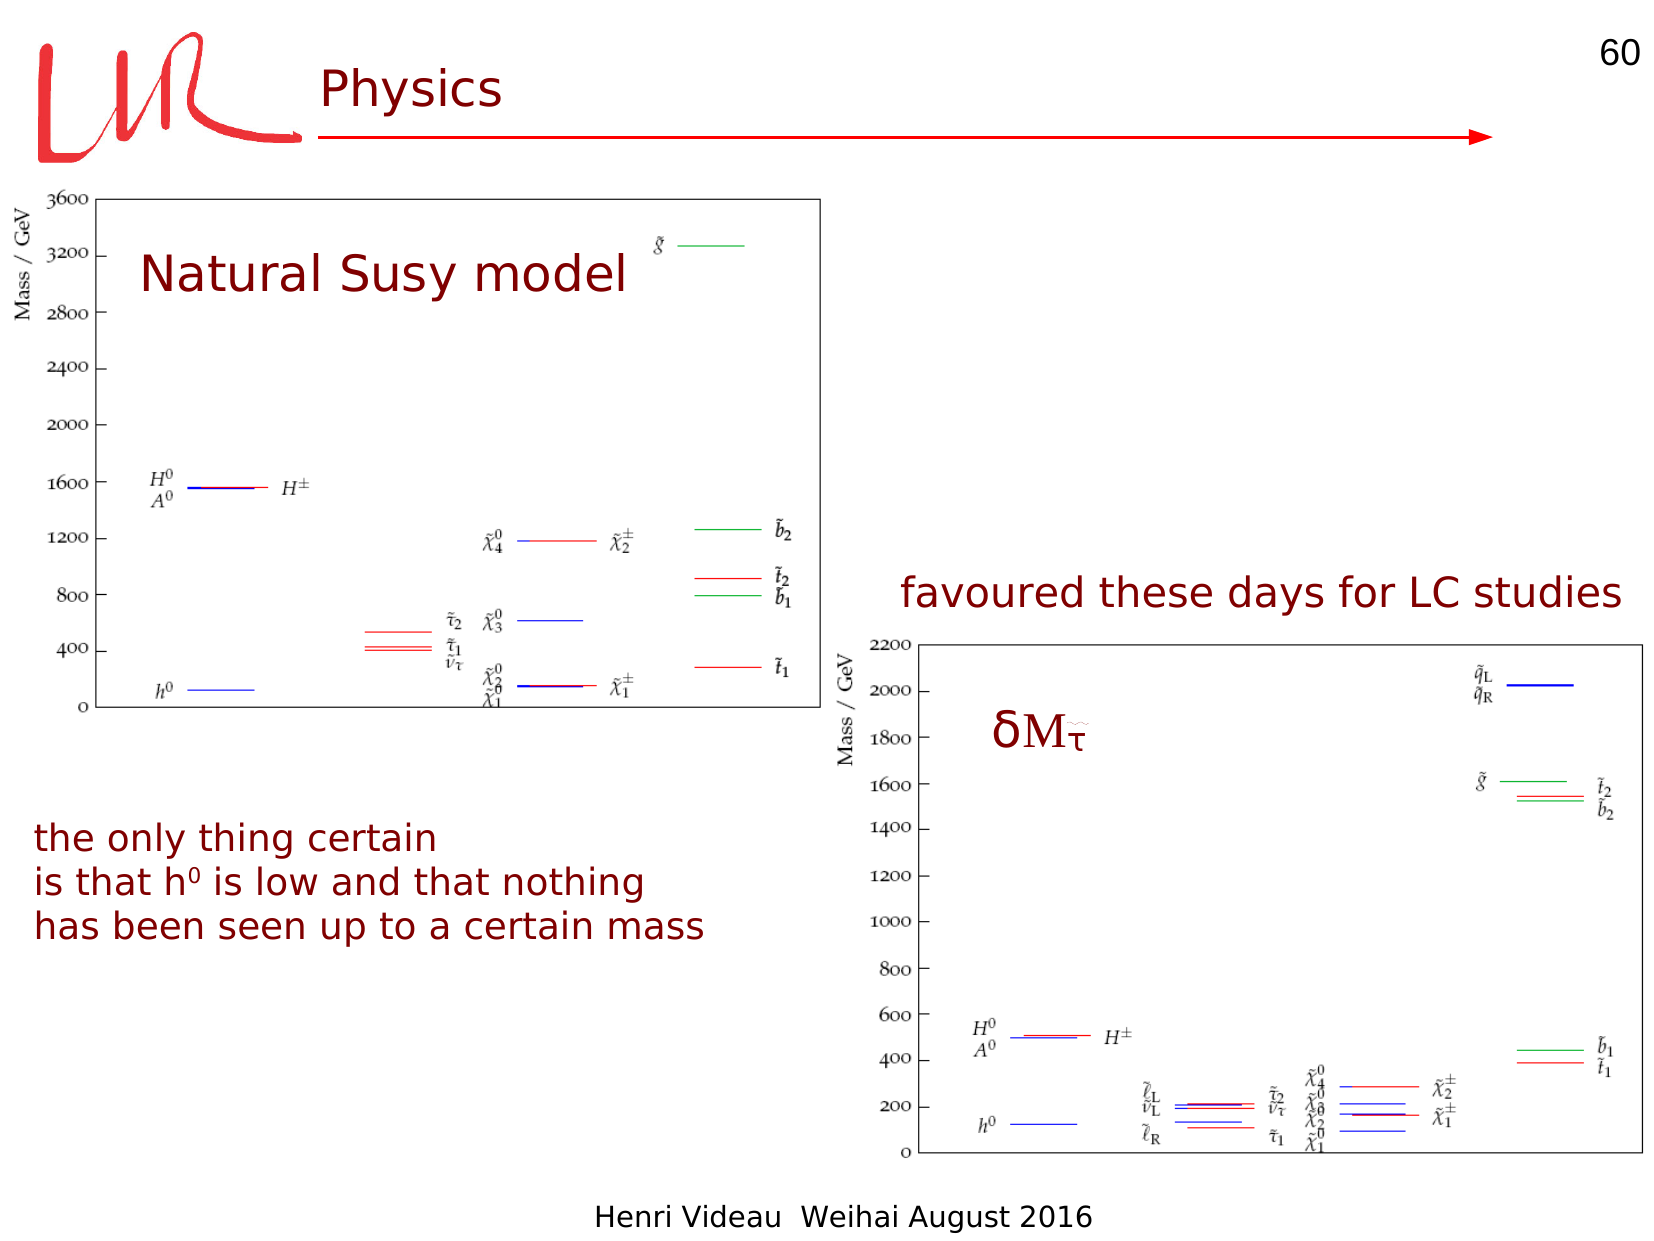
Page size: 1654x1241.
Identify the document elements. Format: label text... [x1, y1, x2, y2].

text_box the only thing certain is that h0 is low and that nothing has been seen up to a certain mass [33, 816, 718, 950]
picture [1, 184, 1654, 1166]
picture [38, 32, 302, 163]
text_box favoured these days for LC studies [900, 568, 1626, 618]
text_box δMτ [991, 701, 1087, 773]
text_box Natural Susy model [139, 244, 632, 304]
